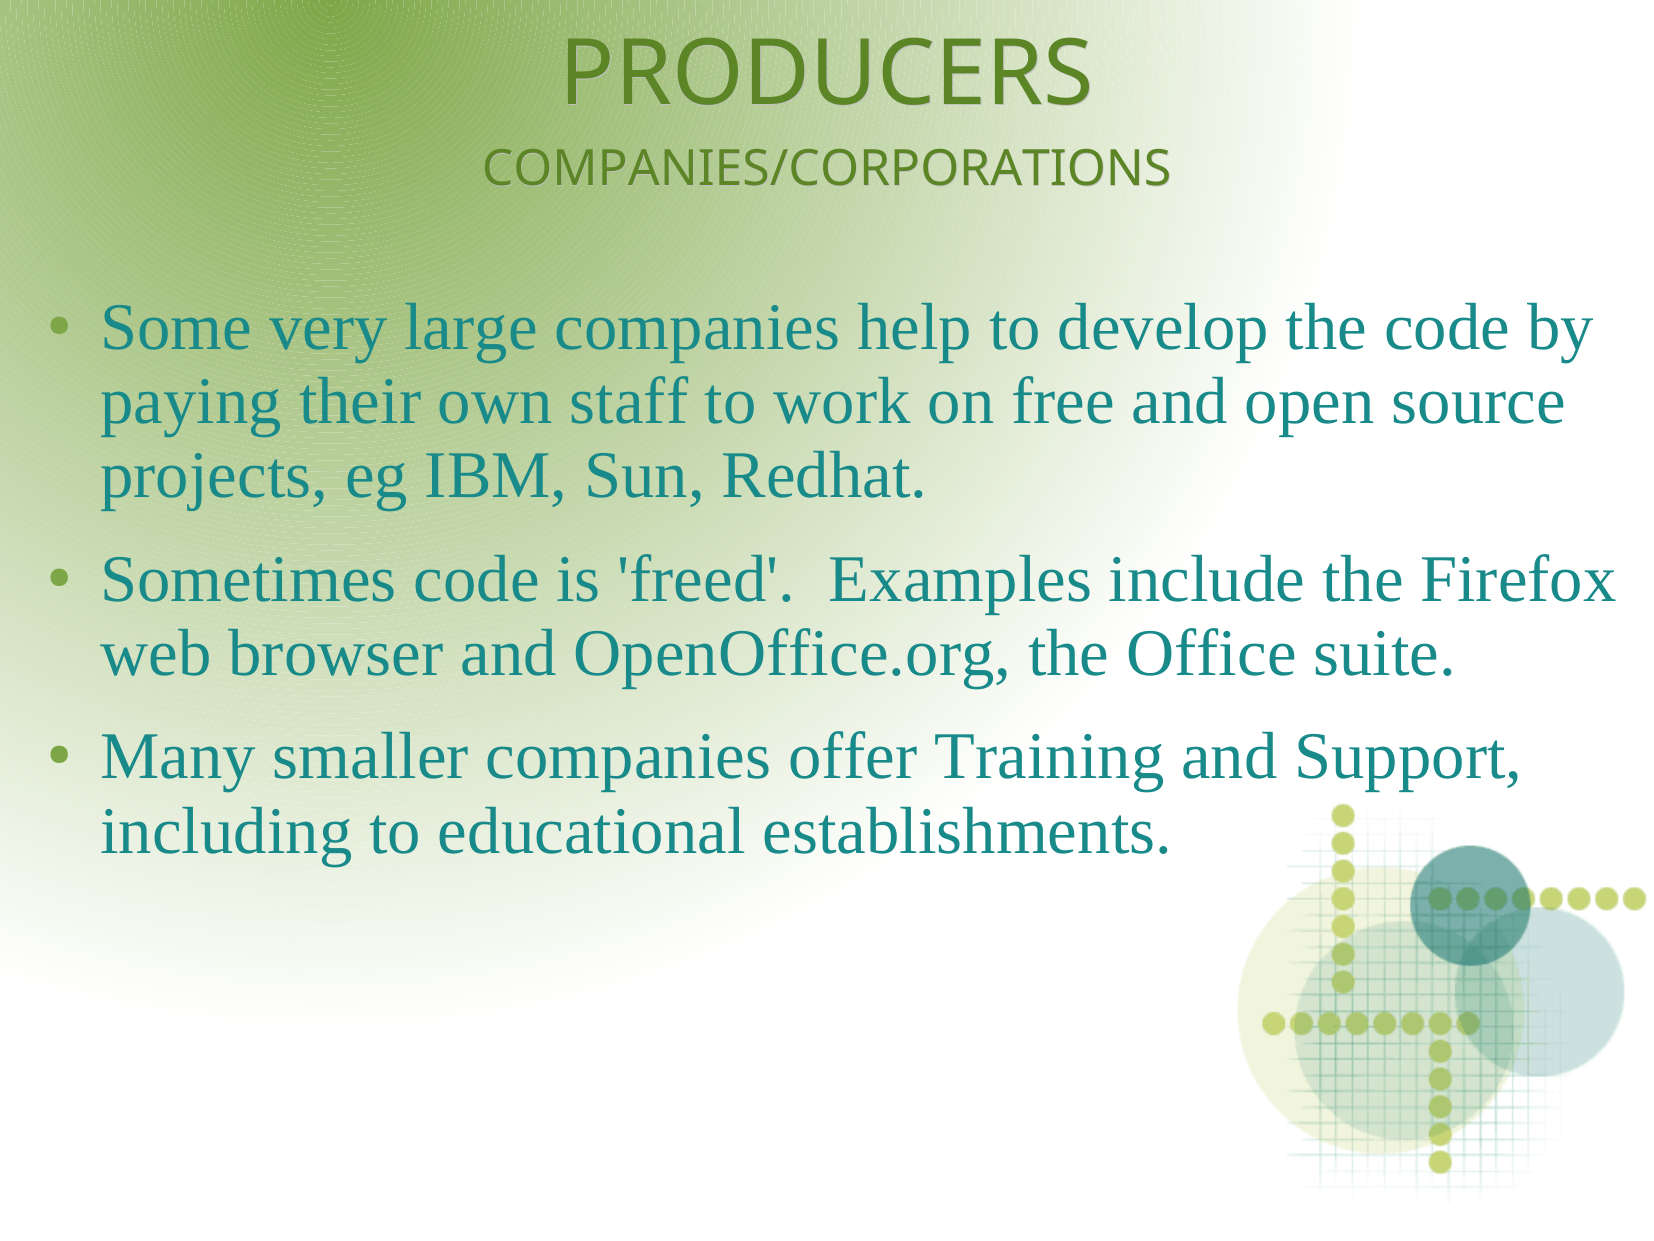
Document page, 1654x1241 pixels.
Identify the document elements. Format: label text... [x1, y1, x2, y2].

picture [1224, 792, 1654, 1211]
title PRODUCERS COMPANIES/CORPORATIONS [59, 20, 1595, 187]
list Some very large companies help to develop the code by paying their own staff to work on free and open source projects, eg IBM, Sun, Redhat. Sometimes code is 'freed'. Examples include the Firefox web browser and OpenOffice.org, the Office suite. Many smaller companies offer Training and Support, including to educational establishments. [29, 290, 1625, 1094]
